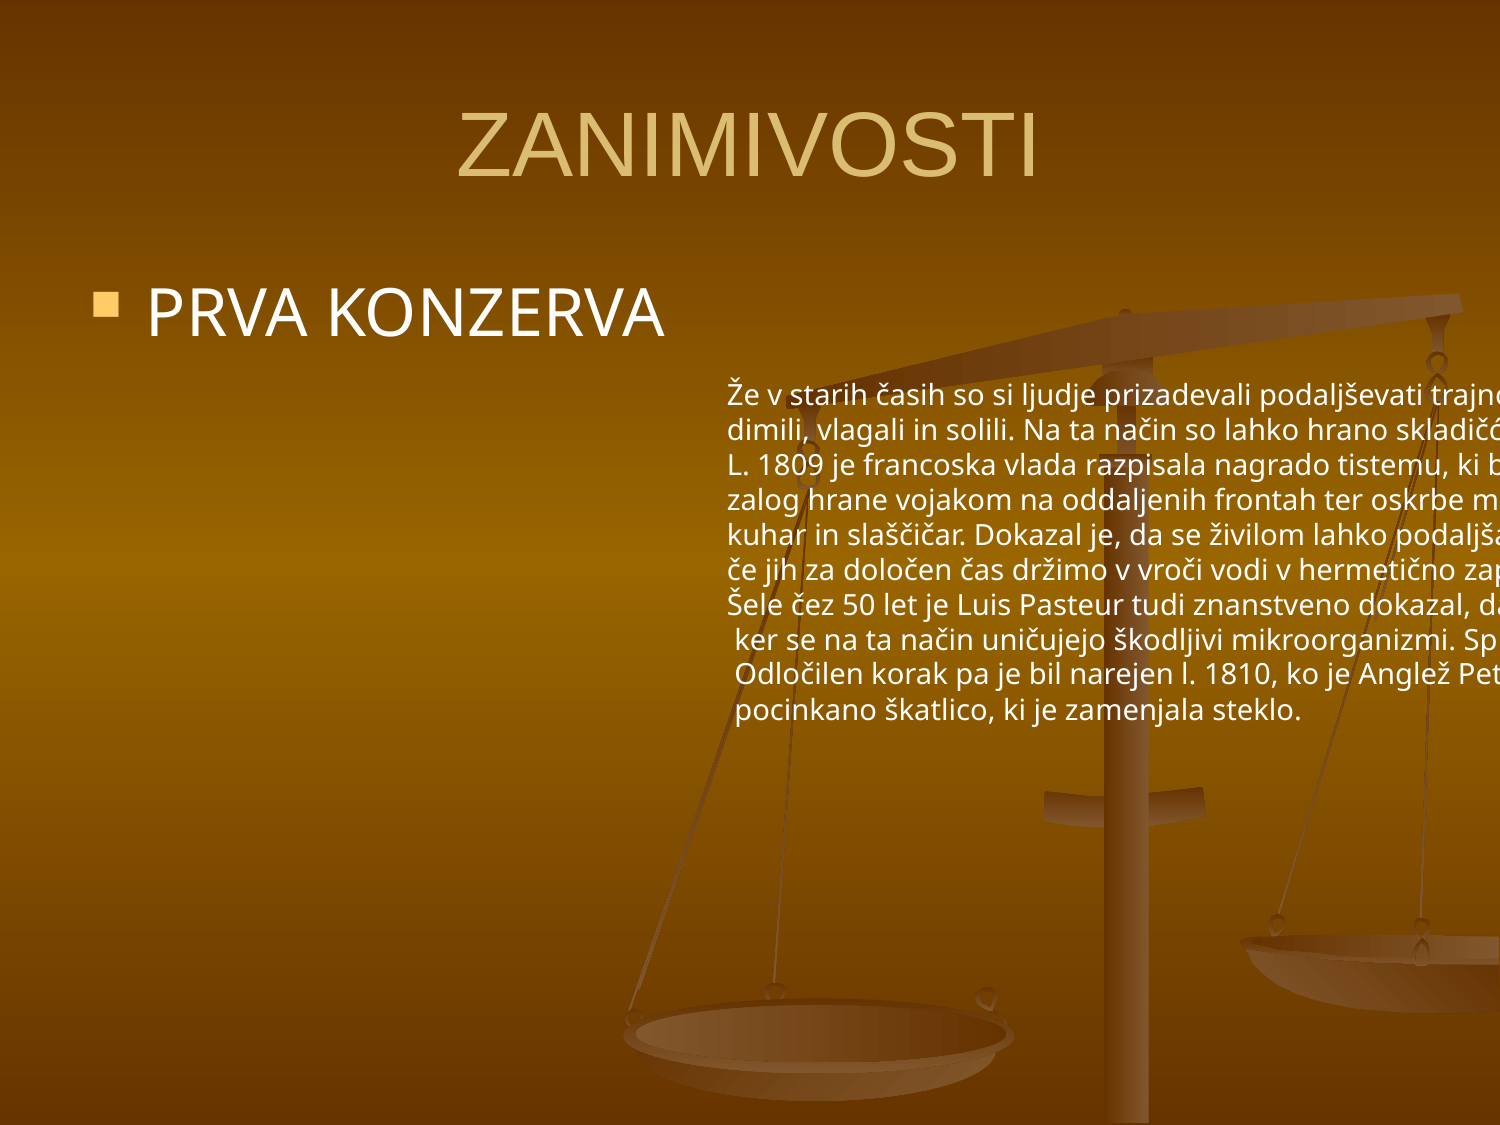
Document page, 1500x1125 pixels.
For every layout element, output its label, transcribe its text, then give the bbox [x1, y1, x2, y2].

list PRVA KONZERVA [75, 262, 1425, 916]
title ZANIMIVOSTI [75, 37, 1425, 241]
text_box Že v starih časih so si ljudje prizadevali podaljševati trajnost živil. Meso in ribe so sušili, dimili, vlagali in solili. Na ta način so lahko hrano skladičćili in prevažali. L. 1809 je francoska vlada razpisala nagrado tistemu, ki bo podal rešitev prevažanja velikih zalog hrane vojakom na oddaljenih frontah ter oskrbe mornarjem na ladjah. Javil se je Nicolas Appert Francois, kuhar in slaščičar. Dokazal je, da se živilom lahko podaljša trajnost, če jih za določen čas držimo v vroči vodi v hermetično zaprti posodi. Šele čez 50 let je Luis Pasteur tudi znanstveno dokazal, da je tak proces uspešen zato, ker se na ta način uničujejo škodljivi mikroorganizmi. Sprva je bila posoda izdelana iz stekla. Odločilen korak pa je bil narejen l. 1810, ko je Anglež Peter Durand patentiral pločevinasto pocinkano škatlico, ki je zamenjala steklo. [712, 368, 1500, 804]
